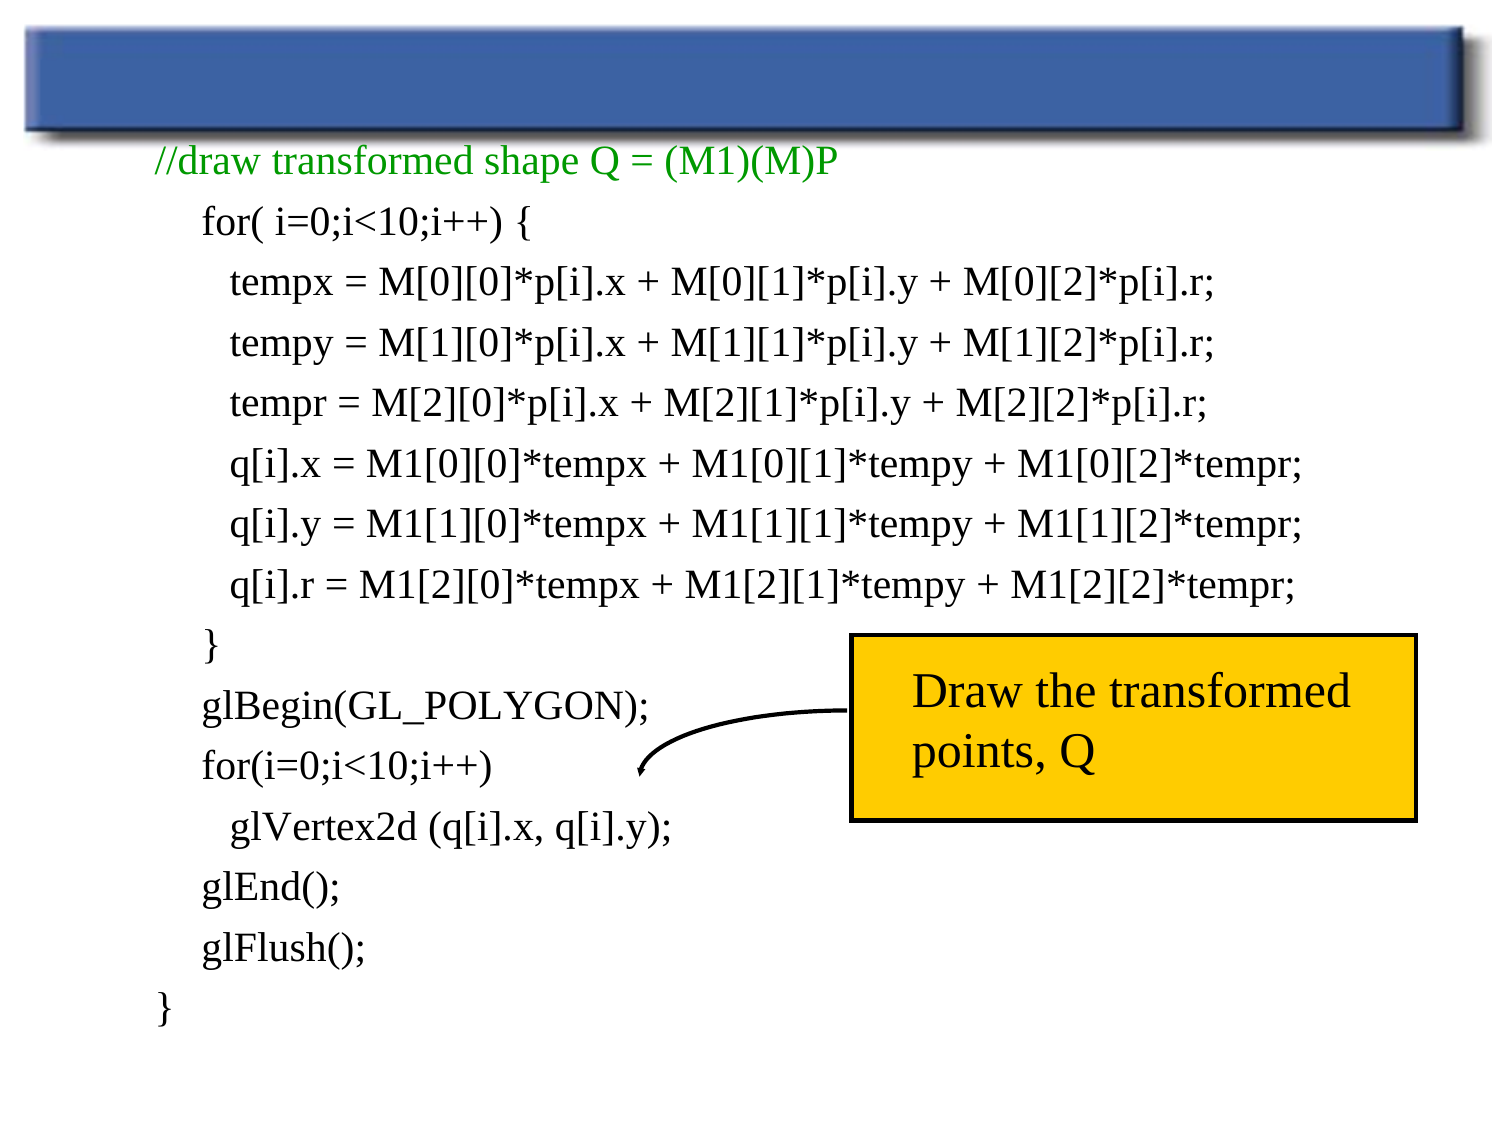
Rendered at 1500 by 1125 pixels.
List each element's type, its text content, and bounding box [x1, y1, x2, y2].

picture [23, 23, 1492, 151]
text_box Draw the transformed points, Q [897, 650, 1500, 786]
text_box [1374, 635, 1417, 650]
list //draw transformed shape Q = (M1)(M)P for( i=0;i<10;i++) { tempx = M[0][0]*p[i].x + M[0][1]*p[i].y + M[0][2]*p[i].r; tempy = M[1][0]*p[i].x + M[1][1]*p[i].y + M[1][2]*p[i].r; tempr = M[2][0]*p[i].x + M[2][1]*p[i].y + M[2][2]*p[i].r; q[i].x = M1[0][0]*tempx + M1[0][1]*tempy + M1[0][2]*tempr; q[i].y = M1[1][0]*tempx + M1[1][1]*tempy + M1[1][2]*tempr; q[i].r = M1[2][0]*tempx + M1[2][1]*tempy + M1[2][2]*tempr; } glBegin(GL_POLYGON); for(i=0;i<10;i++) glVertex2d (q[i].x, q[i].y); glEnd(); glFlush(); } [64, 125, 1374, 1051]
text_box [1374, 786, 1417, 821]
